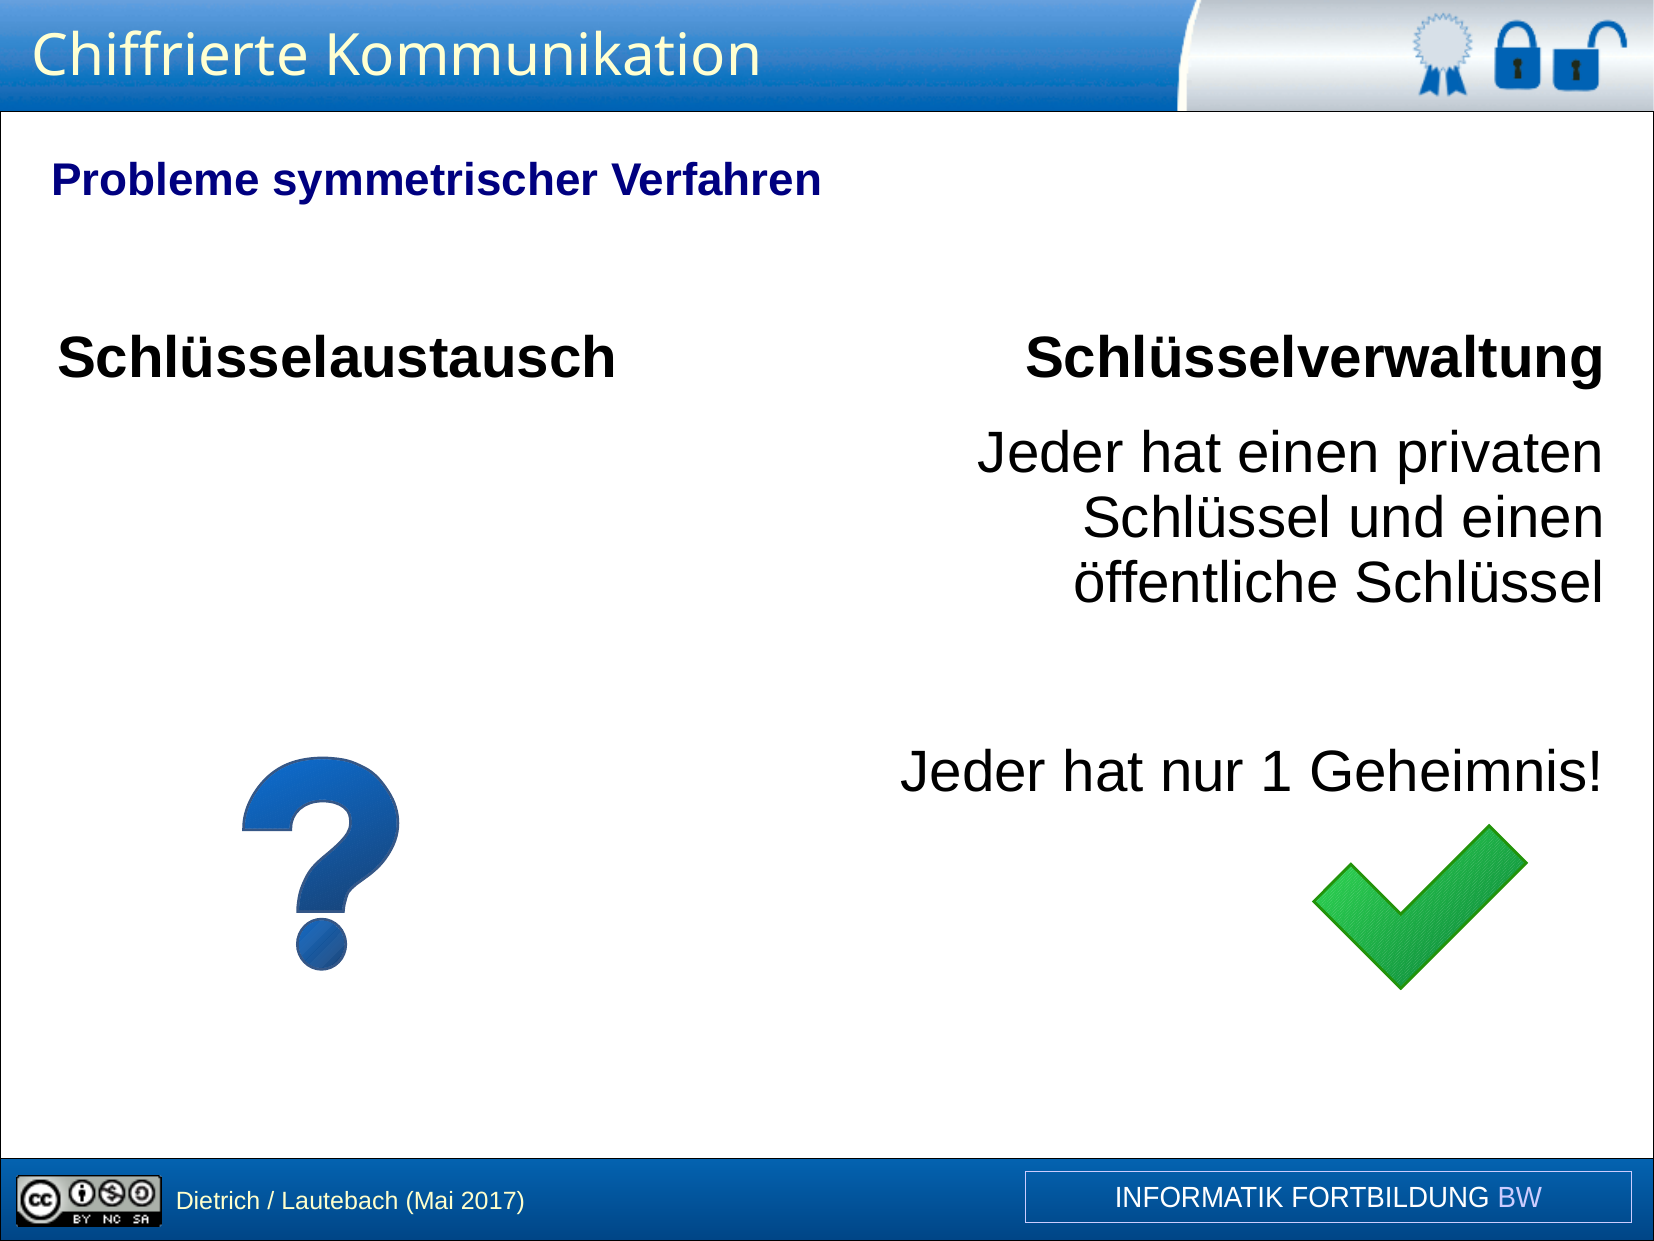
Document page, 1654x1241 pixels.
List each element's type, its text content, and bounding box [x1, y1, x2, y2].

list Schlüsselverwaltung Jeder hat einen privaten Schlüssel und einen öffentliche Schlüssel Jeder hat nur 1 Geheimnis! [850, 325, 1606, 1045]
text_box Probleme symmetrischer Verfahren [36, 146, 1617, 214]
picture [0, 0, 1654, 111]
picture [1270, 752, 1566, 1049]
title Chiffrierte Kommunikation [31, 14, 1151, 92]
list Schlüsselaustausch [57, 325, 813, 1045]
picture [16, 1175, 162, 1227]
picture [179, 716, 475, 1012]
